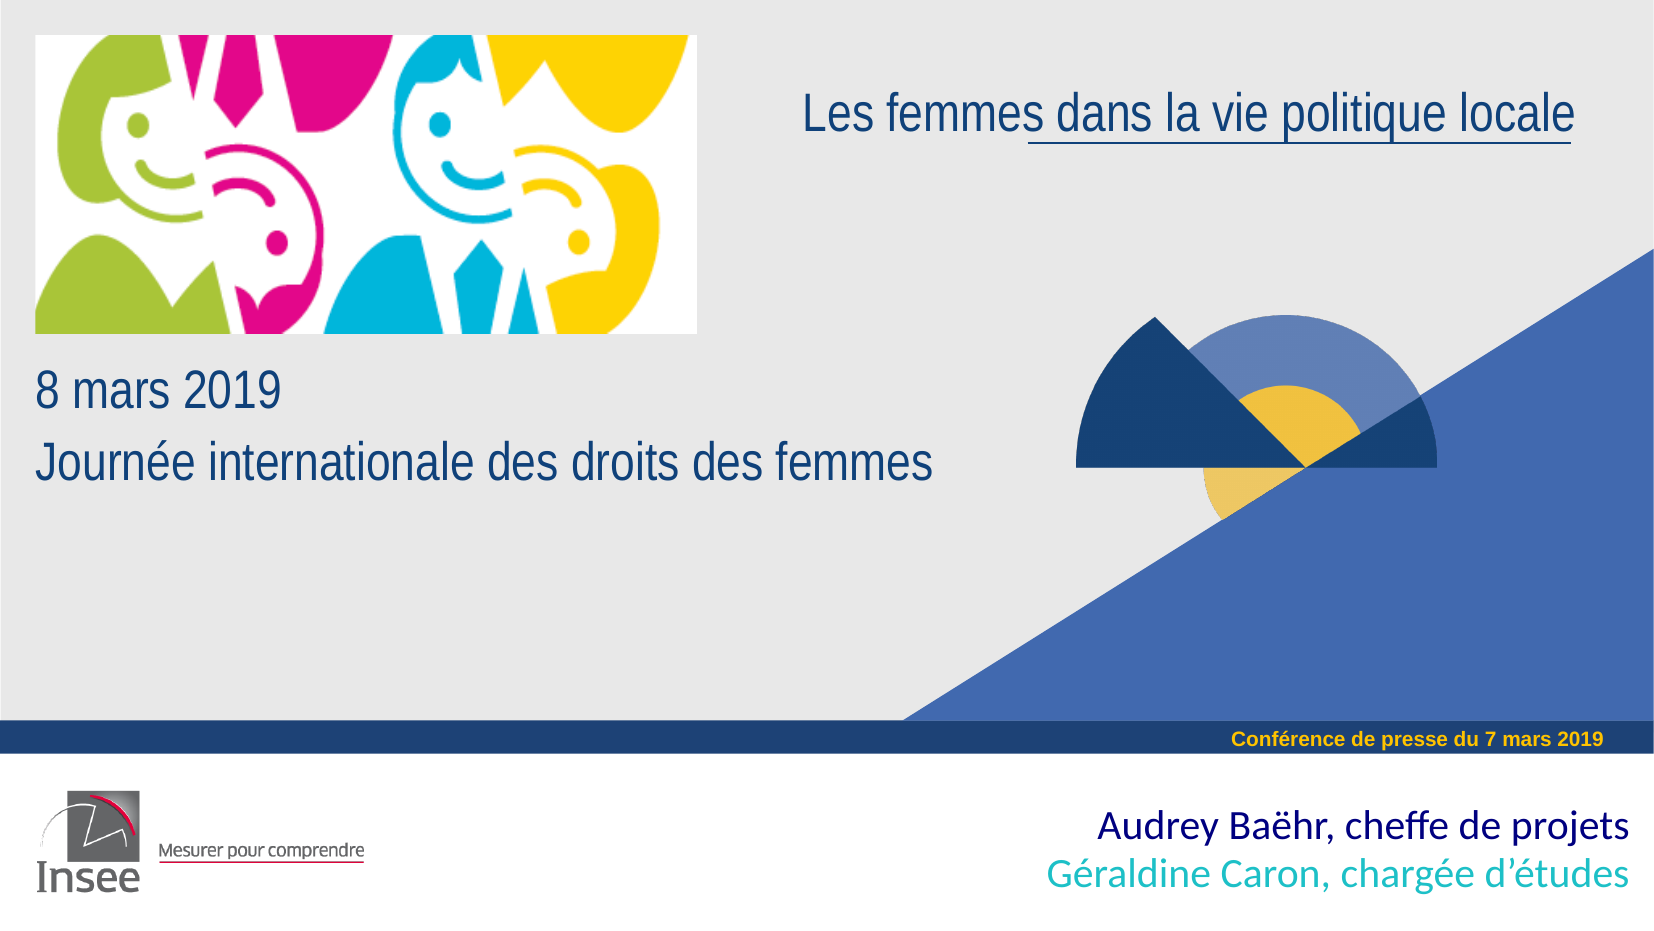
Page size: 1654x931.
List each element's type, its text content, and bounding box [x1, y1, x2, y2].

picture [31, 755, 364, 897]
text_box Conférence de presse du 7 mars 2019 [720, 720, 1619, 759]
title Les femmes dans la vie politique locale [708, 70, 1577, 144]
picture [1076, 315, 1437, 520]
title Audrey Baëhr, cheffe de projets Géraldine Caron, chargée d’études [696, 779, 1630, 898]
picture [35, 35, 697, 334]
title 8 mars 2019 Journée internationale des droits des femmes [35, 348, 969, 492]
